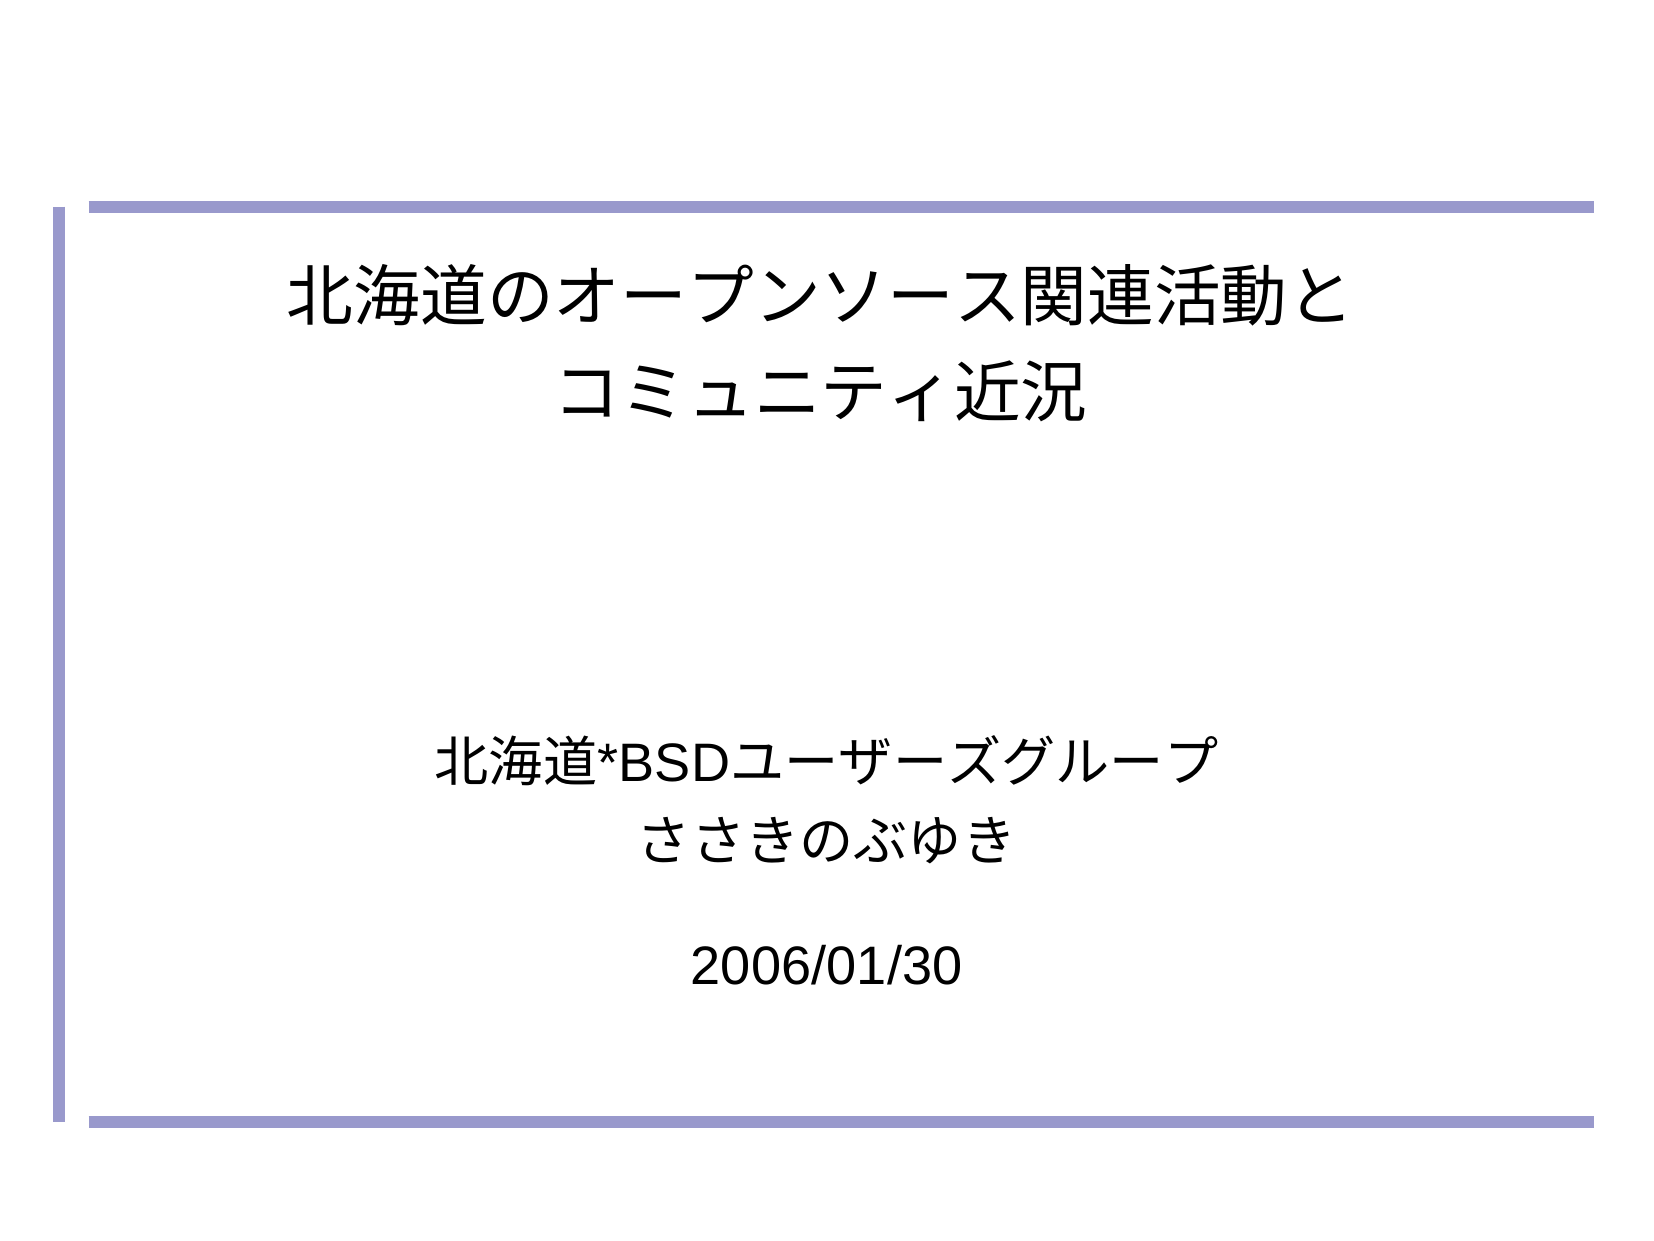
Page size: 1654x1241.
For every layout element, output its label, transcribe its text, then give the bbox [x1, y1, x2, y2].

subtitle 北海道*BSDユーザーズグループ ささきのぶゆき 2006/01/30 [82, 531, 1571, 1109]
title 北海道のオープンソース関連活動と コミュニティ近況 [76, 235, 1565, 443]
